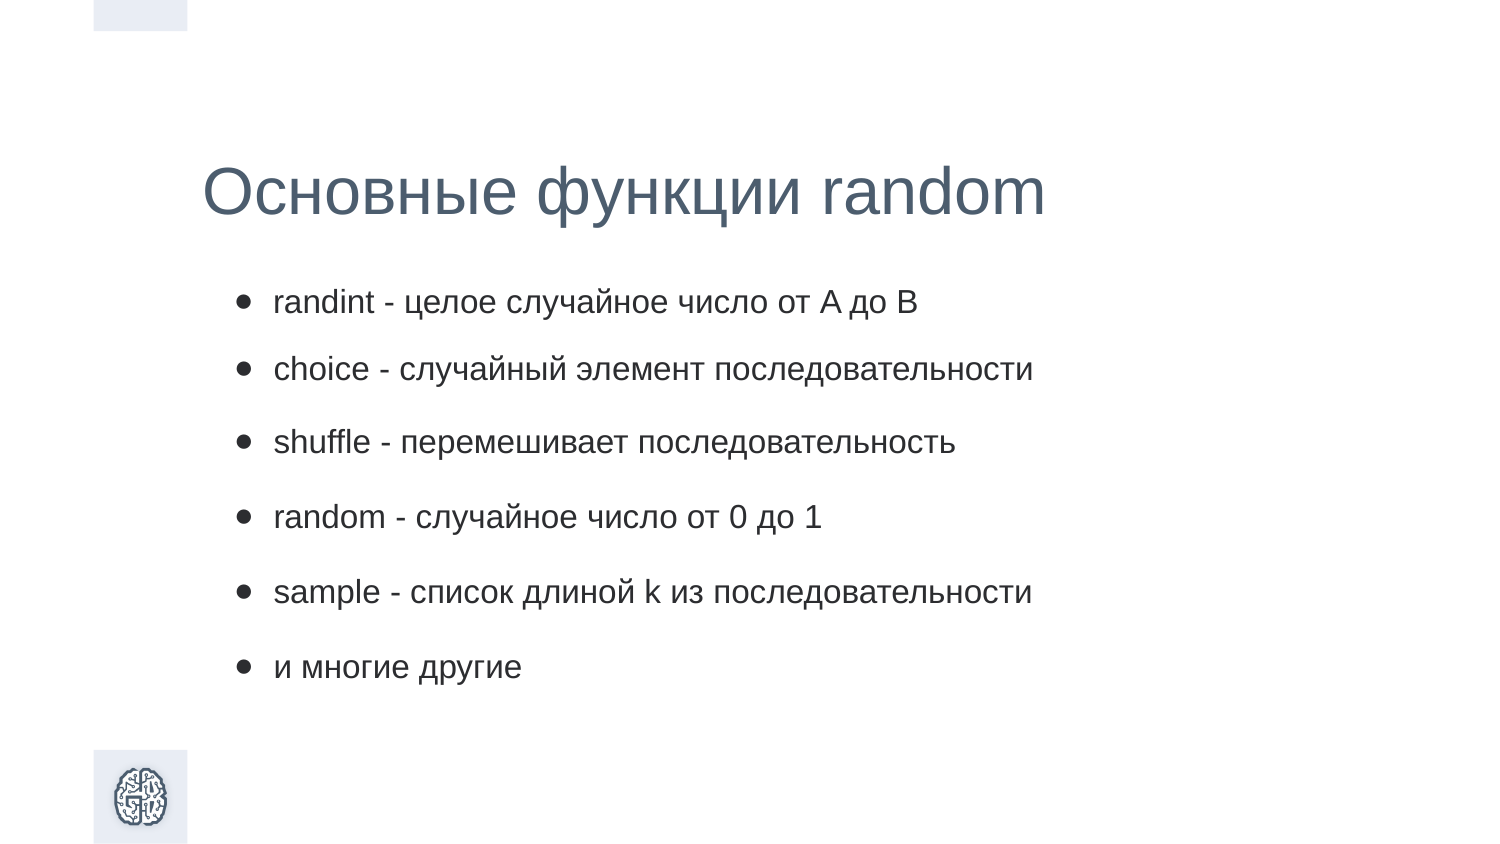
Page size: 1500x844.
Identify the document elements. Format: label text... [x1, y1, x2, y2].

text_box choice - случайный элемент последовательности [187, 321, 1313, 394]
picture [106, 760, 175, 834]
text_box shuffle - перемешивает последовательность [187, 394, 1313, 467]
text_box random - случайное число от 0 до 1 [187, 469, 1313, 542]
text_box и многие другие [187, 619, 1313, 692]
text_box sample - список длиной k из последовательности [187, 544, 1313, 617]
text_box Основные функции random [187, 93, 1312, 259]
text_box randint - целое случайное число от A до B [187, 259, 1312, 322]
